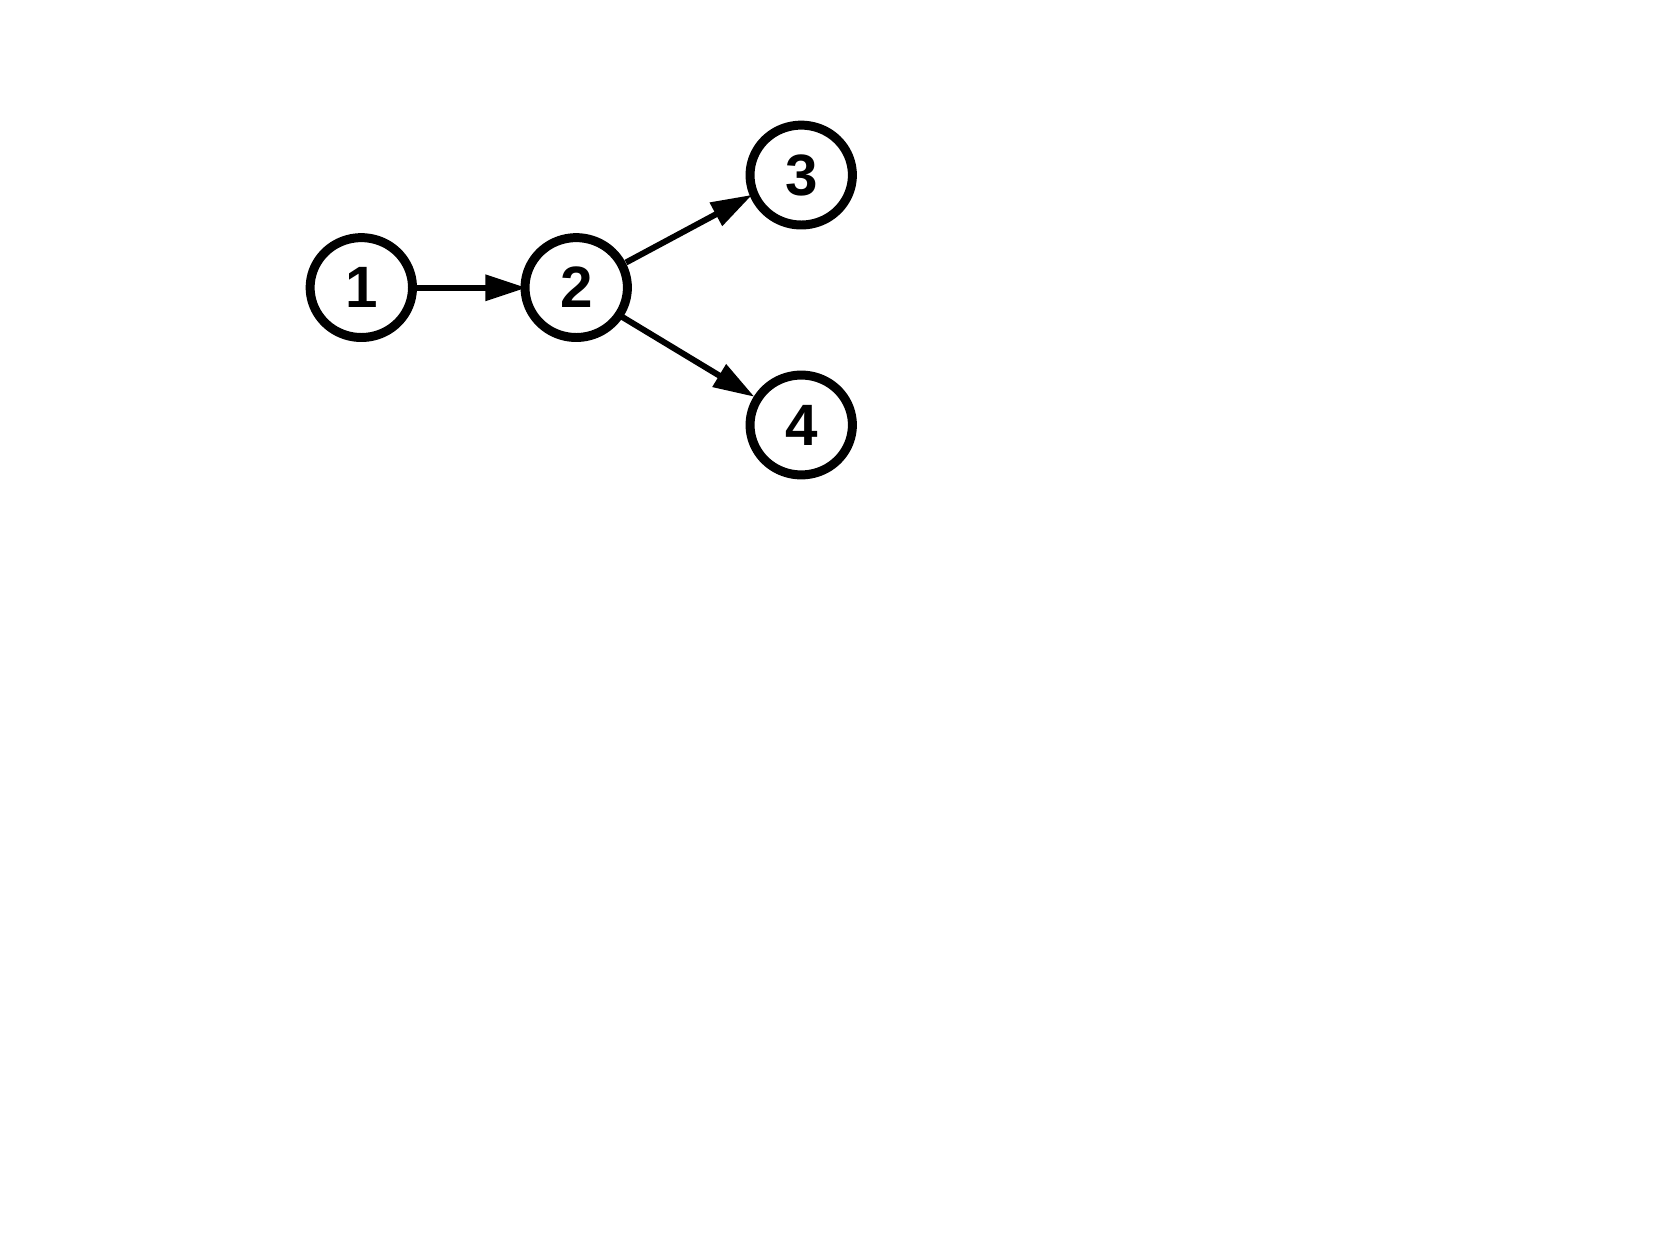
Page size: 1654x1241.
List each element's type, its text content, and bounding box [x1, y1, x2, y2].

text_box 3 [750, 125, 853, 226]
text_box 4 [750, 375, 853, 475]
text_box 1 [310, 237, 413, 338]
text_box 2 [525, 237, 628, 338]
